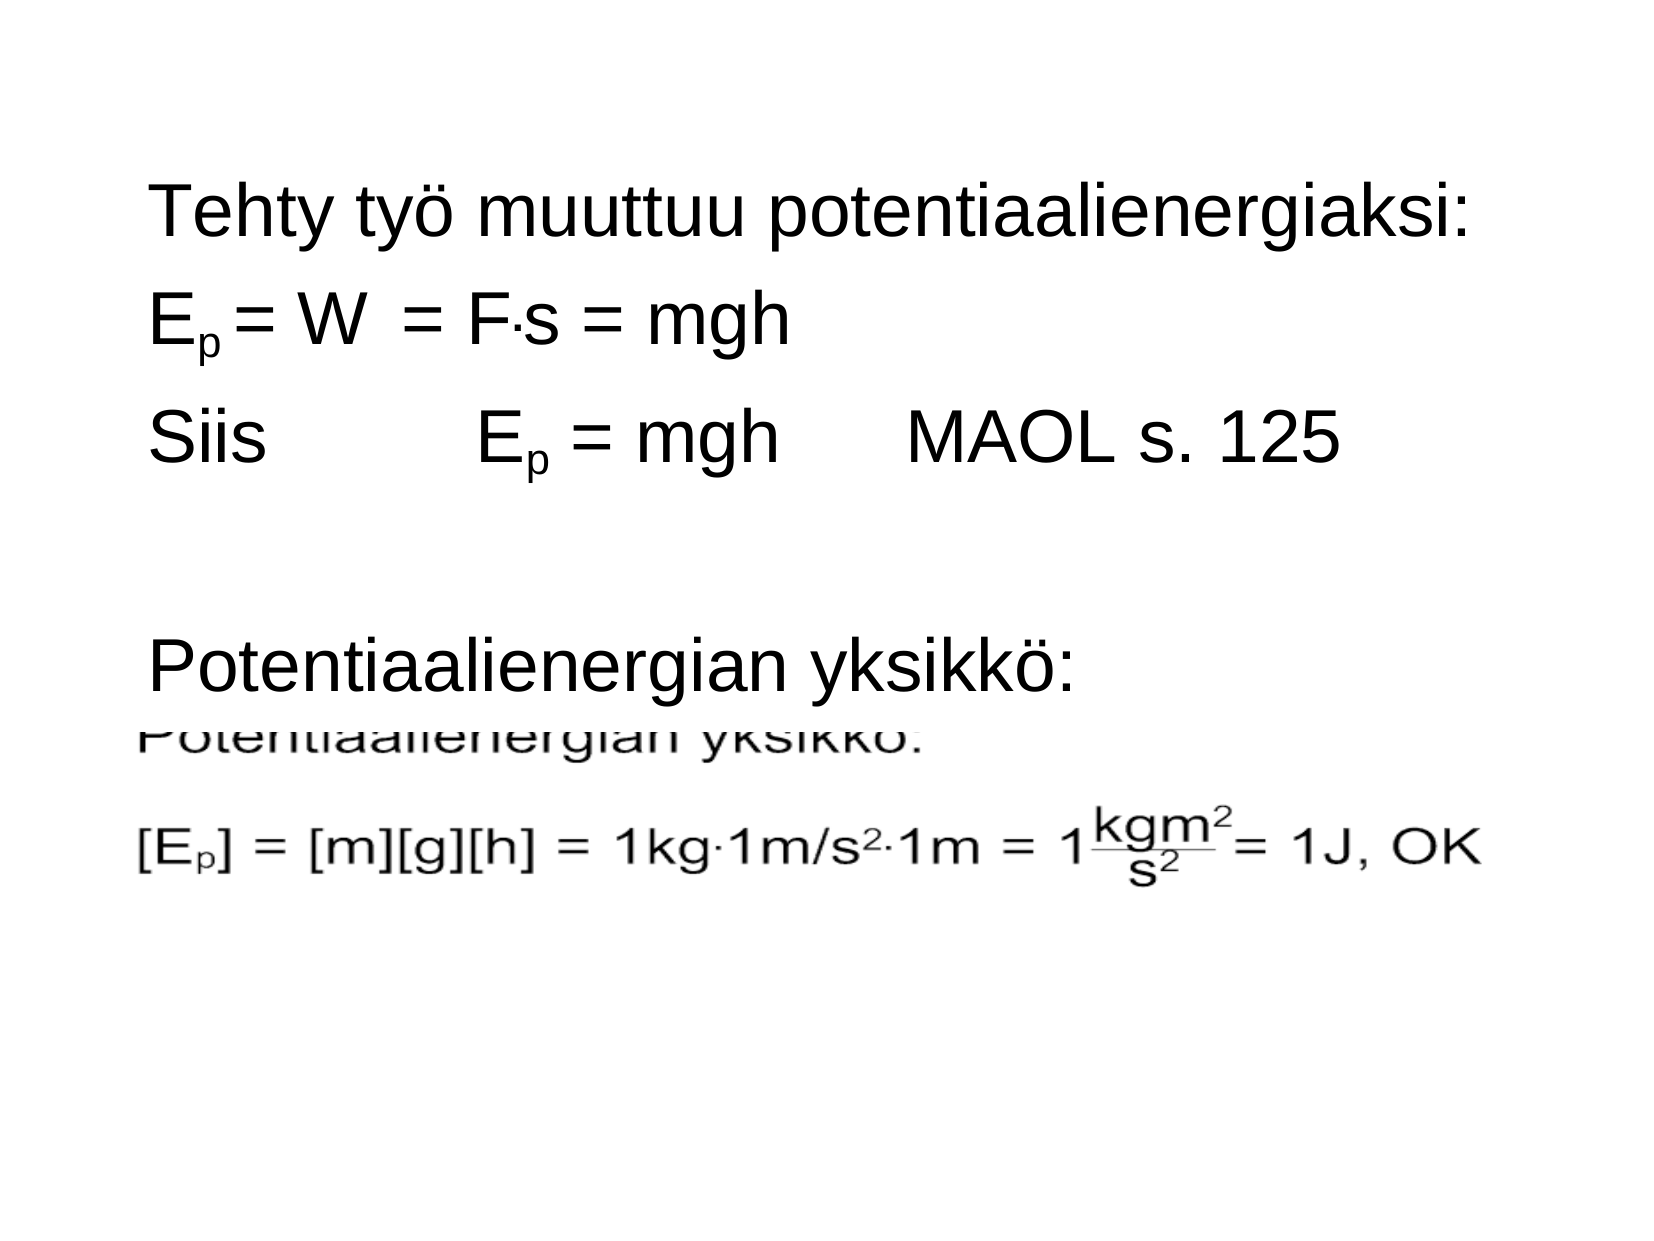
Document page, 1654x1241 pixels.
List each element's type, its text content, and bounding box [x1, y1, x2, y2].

picture [82, 732, 1544, 938]
text_box Tehty työ muuttuu potentiaalienergiaksi: Ep = W = F.s = mgh Siis Ep = mgh MAOL s. 125 Potentiaalienergian yksikkö: [132, 153, 1489, 728]
